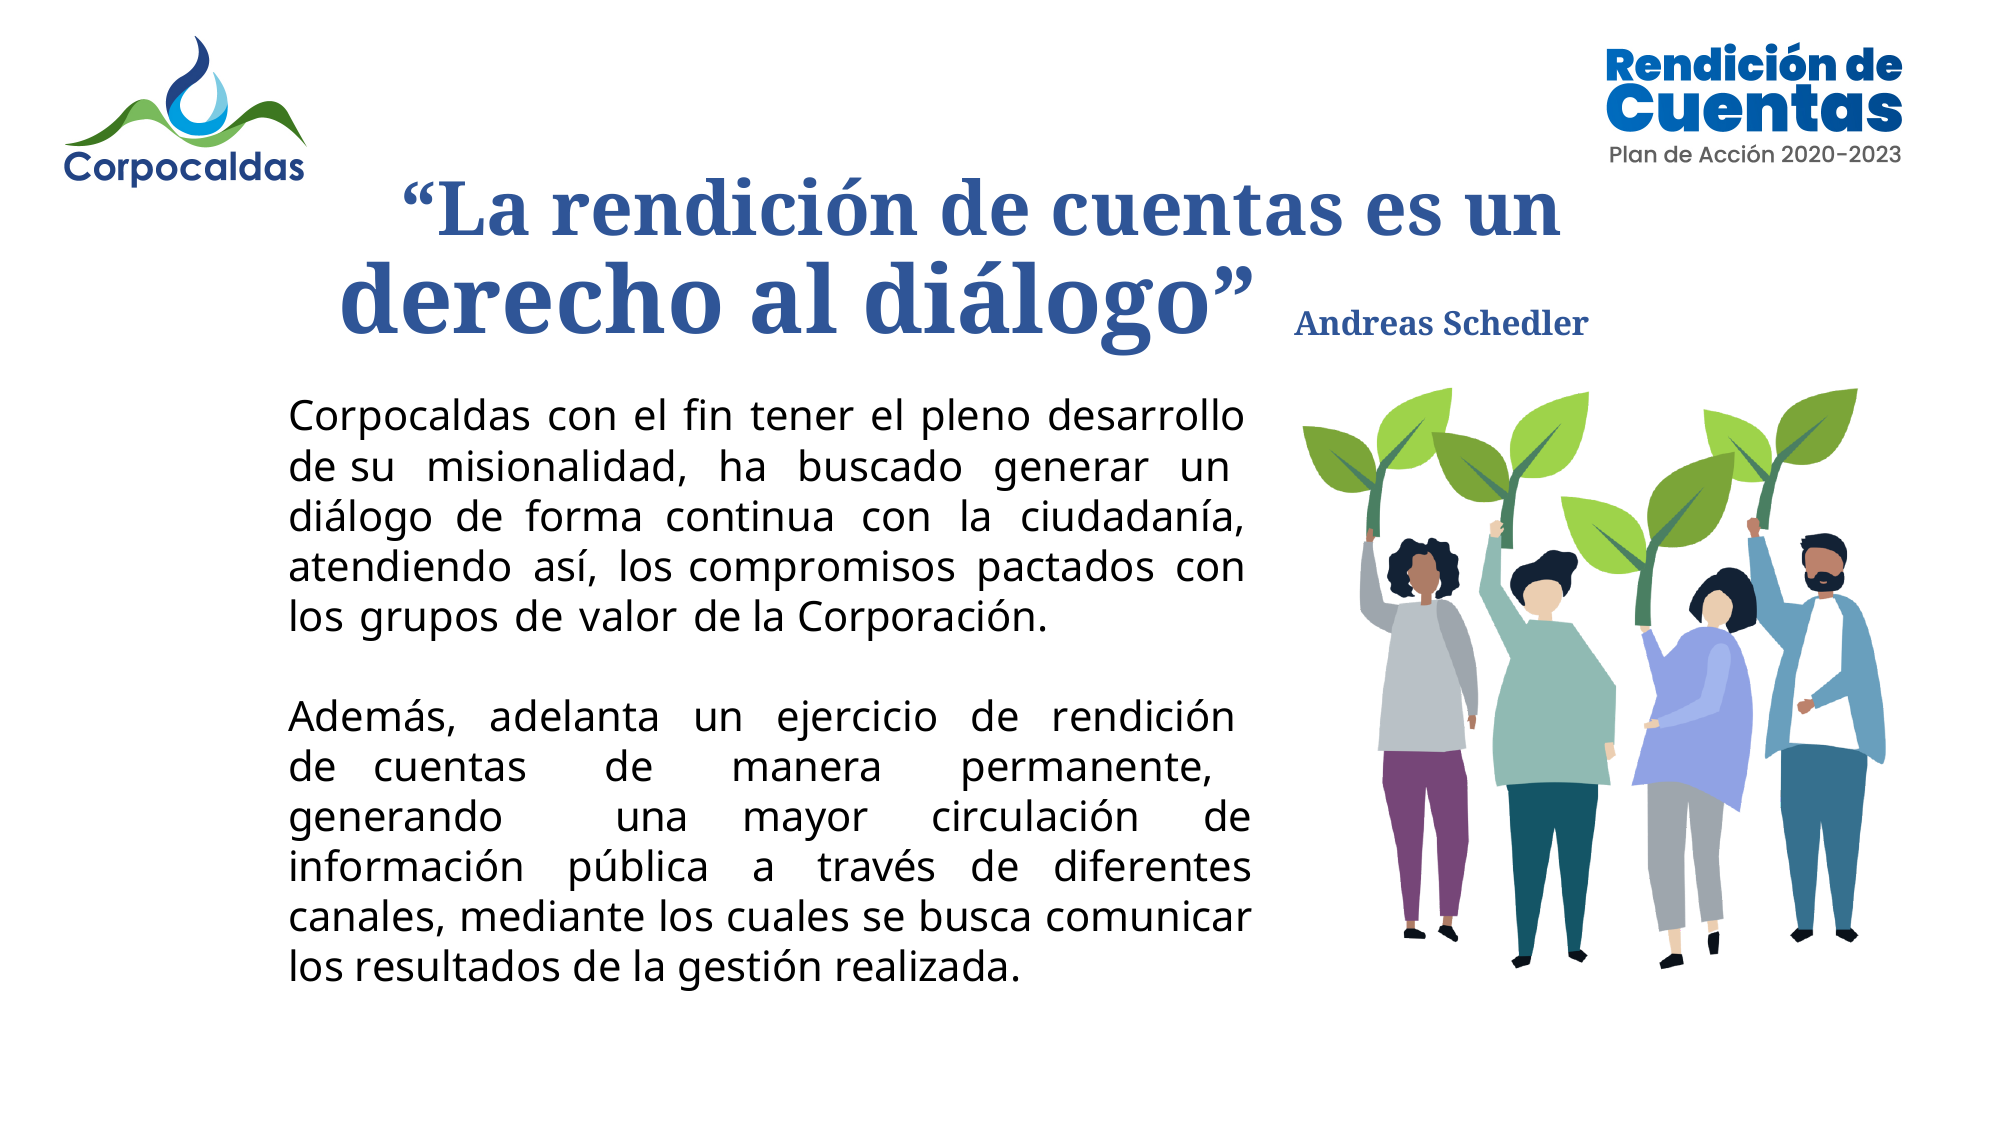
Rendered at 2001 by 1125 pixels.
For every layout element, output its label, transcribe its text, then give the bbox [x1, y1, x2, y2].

text_box Andreas Schedler [1292, 299, 1596, 343]
title “La rendición de cuentas es un [398, 158, 1874, 252]
picture [0, 0, 2000, 1125]
text_box Además, adelanta un ejercicio de rendición de cuentas de manera permanente, generando una mayor circulación de información pública a través de diferentes canales, mediante los cuales se busca comunicar los resultados de la gestión realizada. [286, 687, 1259, 942]
text_box derecho al diálogo” Corpocaldas con el fin tener el pleno desarrollo de su misionalidad, ha buscado generar un diálogo de forma continua con la ciudadanía, atendiendo así, los compromisos pactados con los grupos de valor de la Corporación. [286, 237, 1269, 642]
